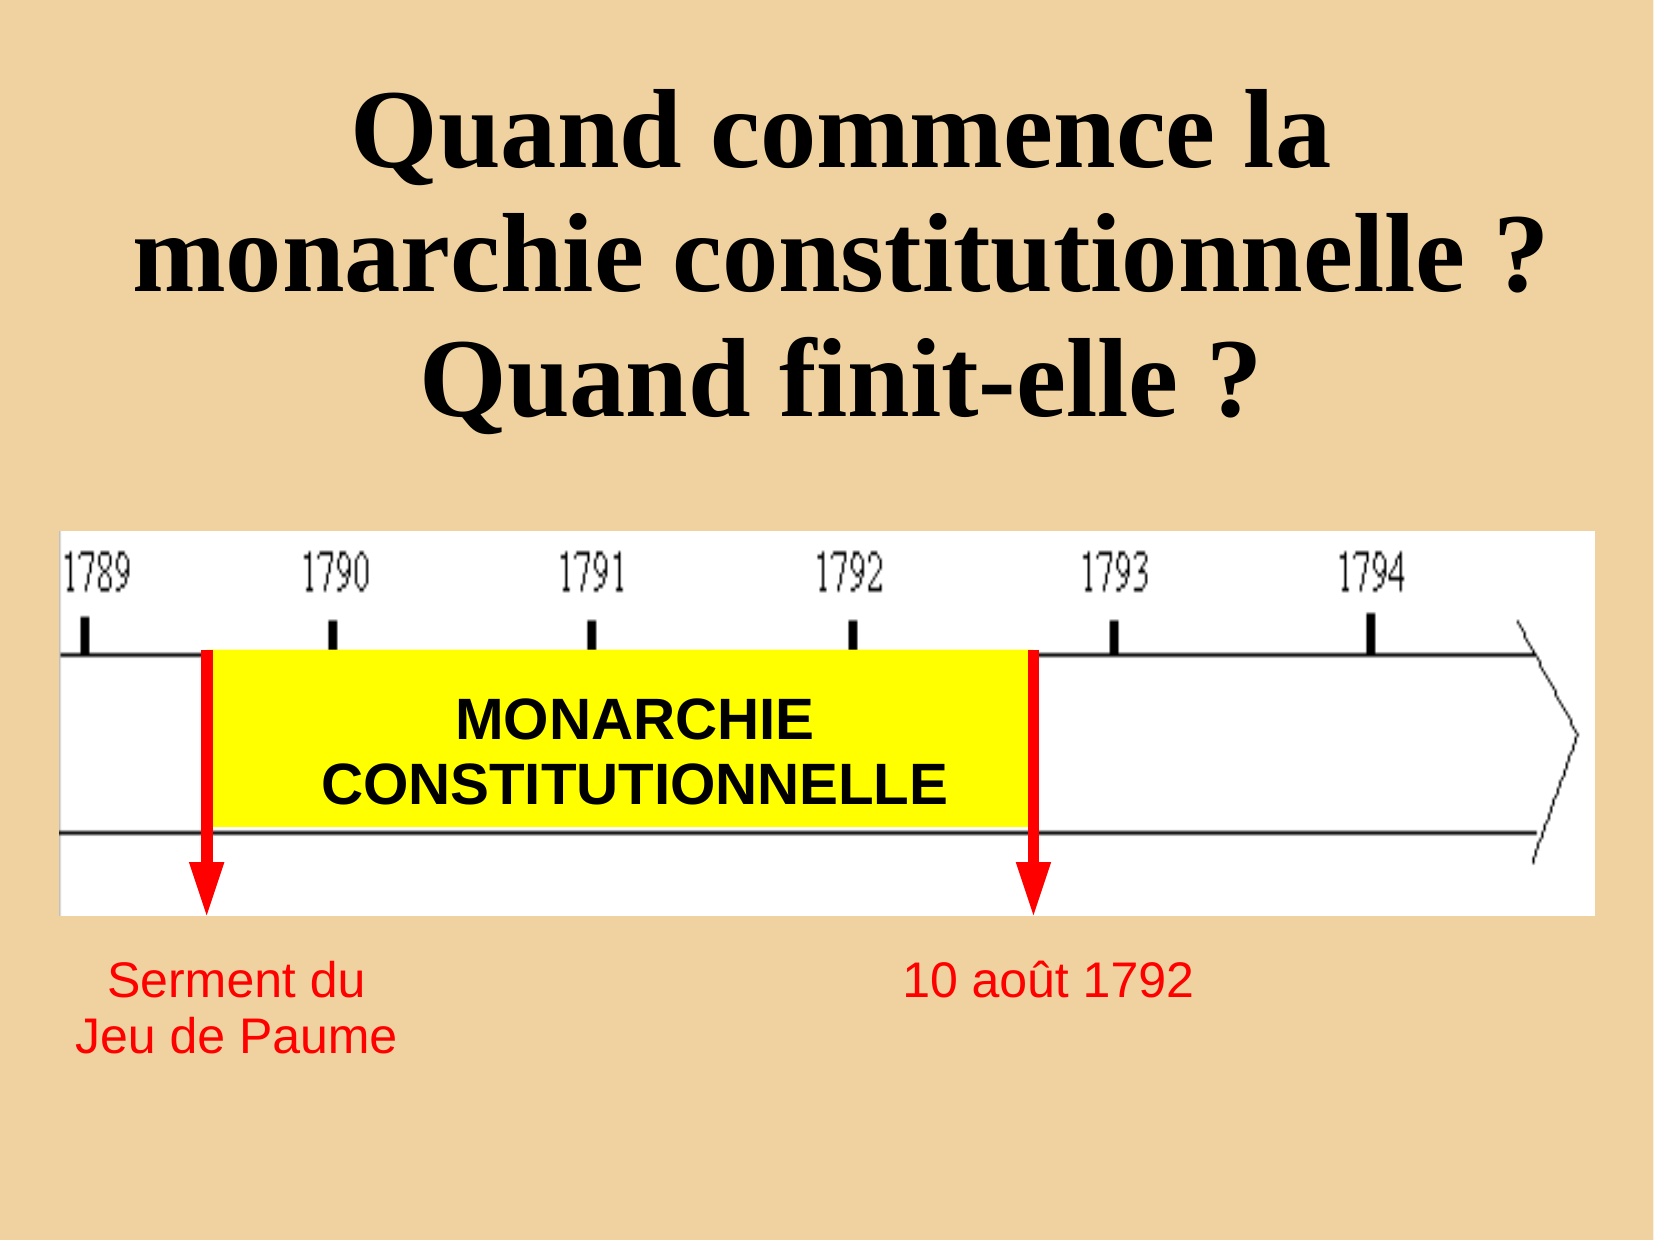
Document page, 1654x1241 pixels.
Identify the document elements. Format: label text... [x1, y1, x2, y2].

text_box 10 août 1792 [885, 944, 1211, 1016]
text_box MONARCHIE CONSTITUTIONNELLE [265, 678, 1004, 857]
text_box [206, 649, 1034, 827]
title Quand commence la monarchie constitutionnelle ? Quand finit-elle ? [88, 59, 1595, 449]
picture [59, 531, 1595, 916]
text_box Serment du Jeu de Paume [59, 944, 414, 1123]
